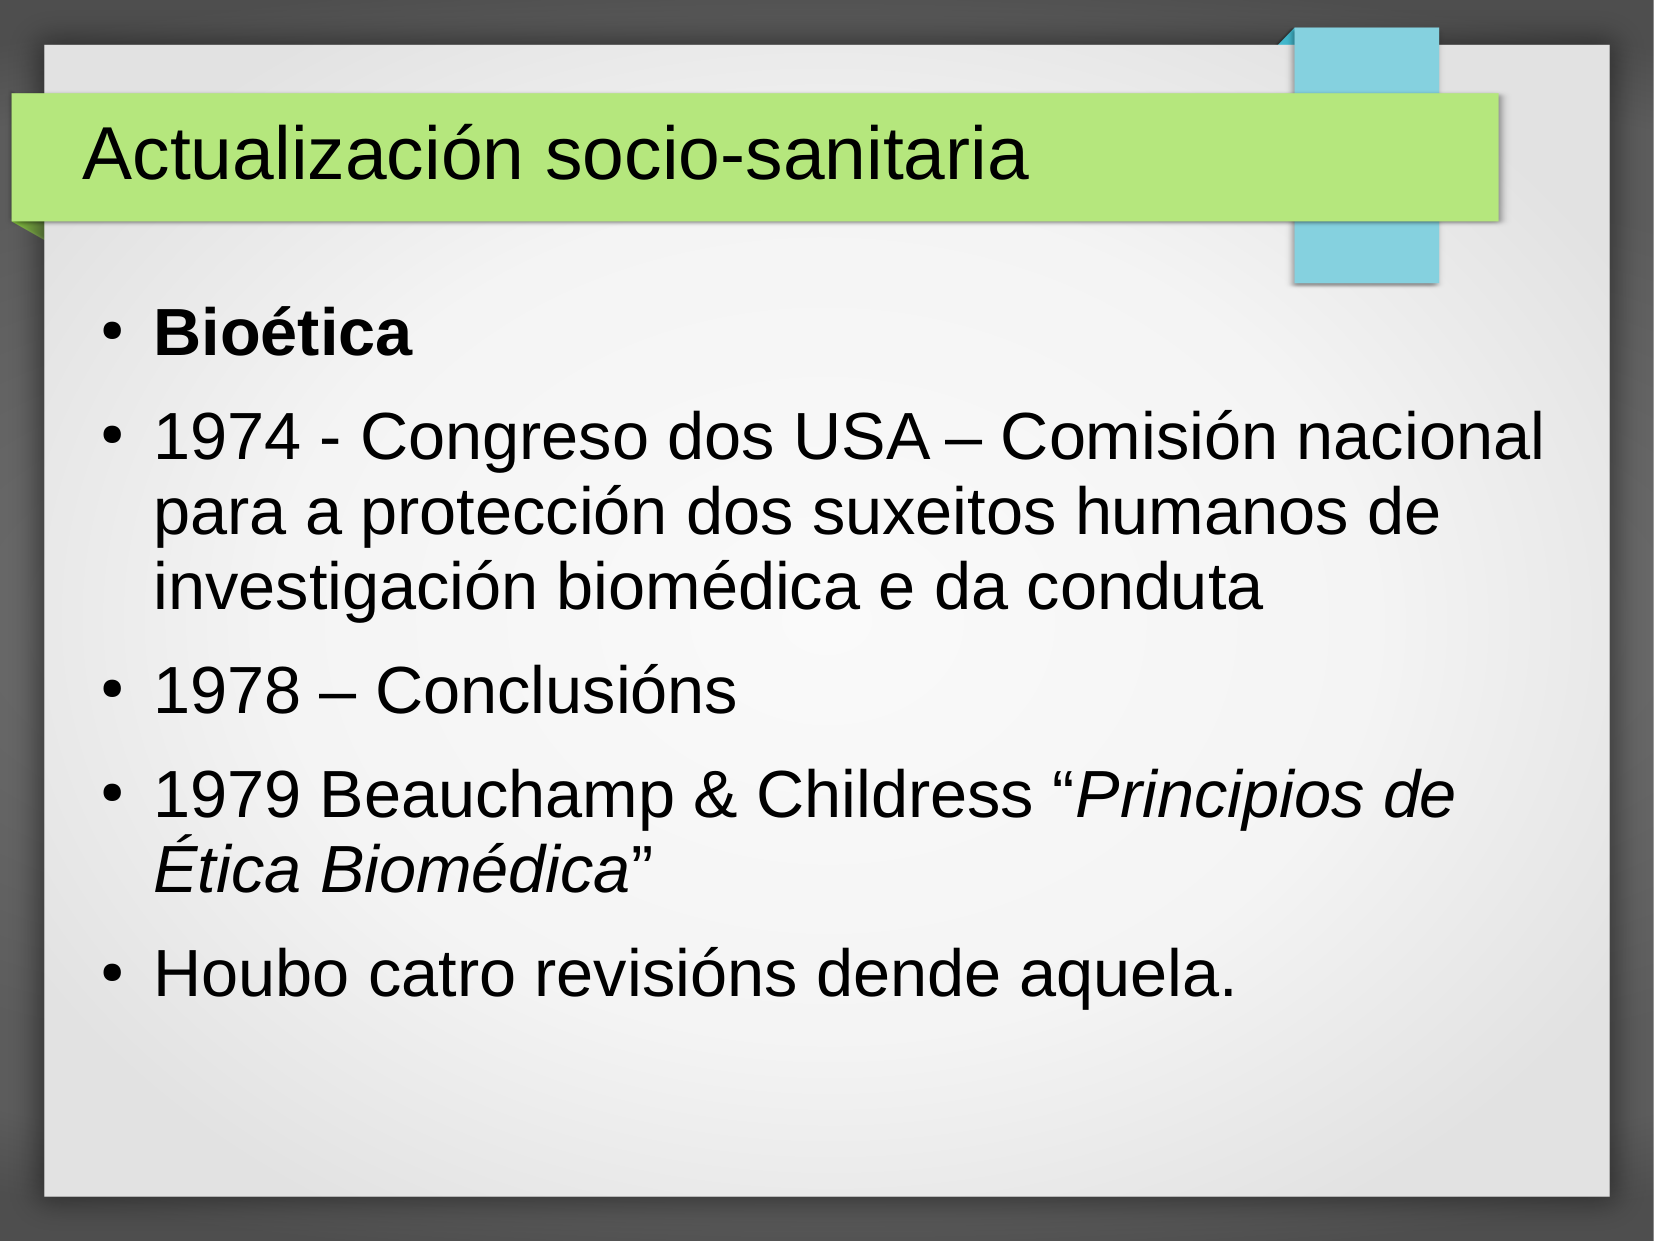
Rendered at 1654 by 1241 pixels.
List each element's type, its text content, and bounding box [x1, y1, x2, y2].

list Bioética 1974 - Congreso dos USA – Comisión nacional para a protección dos suxeitos humanos de investigación biomédica e da conduta 1978 – Conclusións 1979 Beauchamp & Childress “Principios de Ética Biomédica” Houbo catro revisións dende aquela. [82, 295, 1571, 1015]
title Actualización socio-sanitaria [82, 94, 1264, 213]
picture [0, 0, 1654, 1241]
